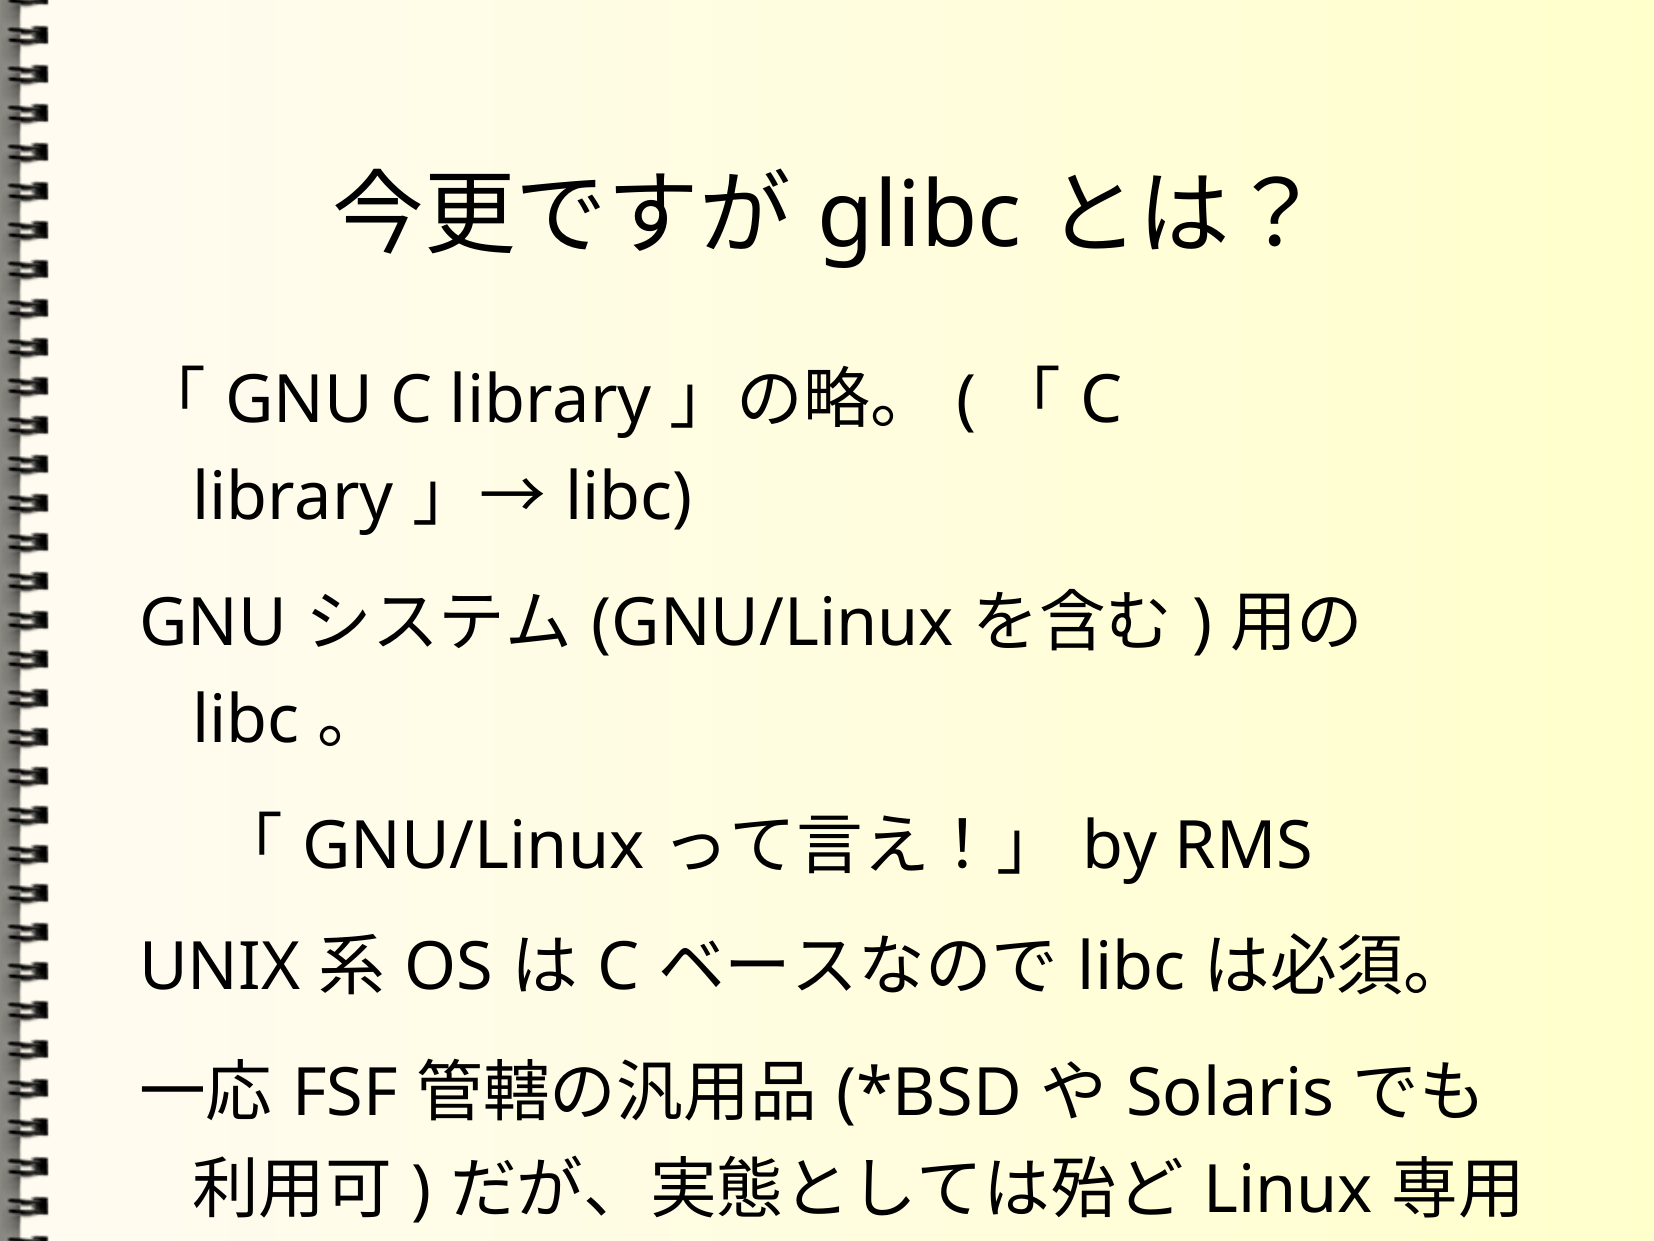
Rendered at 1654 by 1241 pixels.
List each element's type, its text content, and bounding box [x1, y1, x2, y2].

picture [0, 0, 1654, 1241]
title 今更ですがglibcとは？ [121, 102, 1534, 311]
list 「GNU C library」の略。(「C library」→libc) GNUシステム(GNU/Linuxを含む)用のlibc。 「GNU/Linuxって言え！」by RMS UNIX系OSはCベースなのでlibcは必須。 一応FSF管轄の汎用品(*BSDやSolarisでも利用可)だが、実態としては殆どLinux専用かも。 glibcのメイン開発陣はLinux畑。 glibc projectの運用はRedHat。 [121, 344, 1534, 1127]
